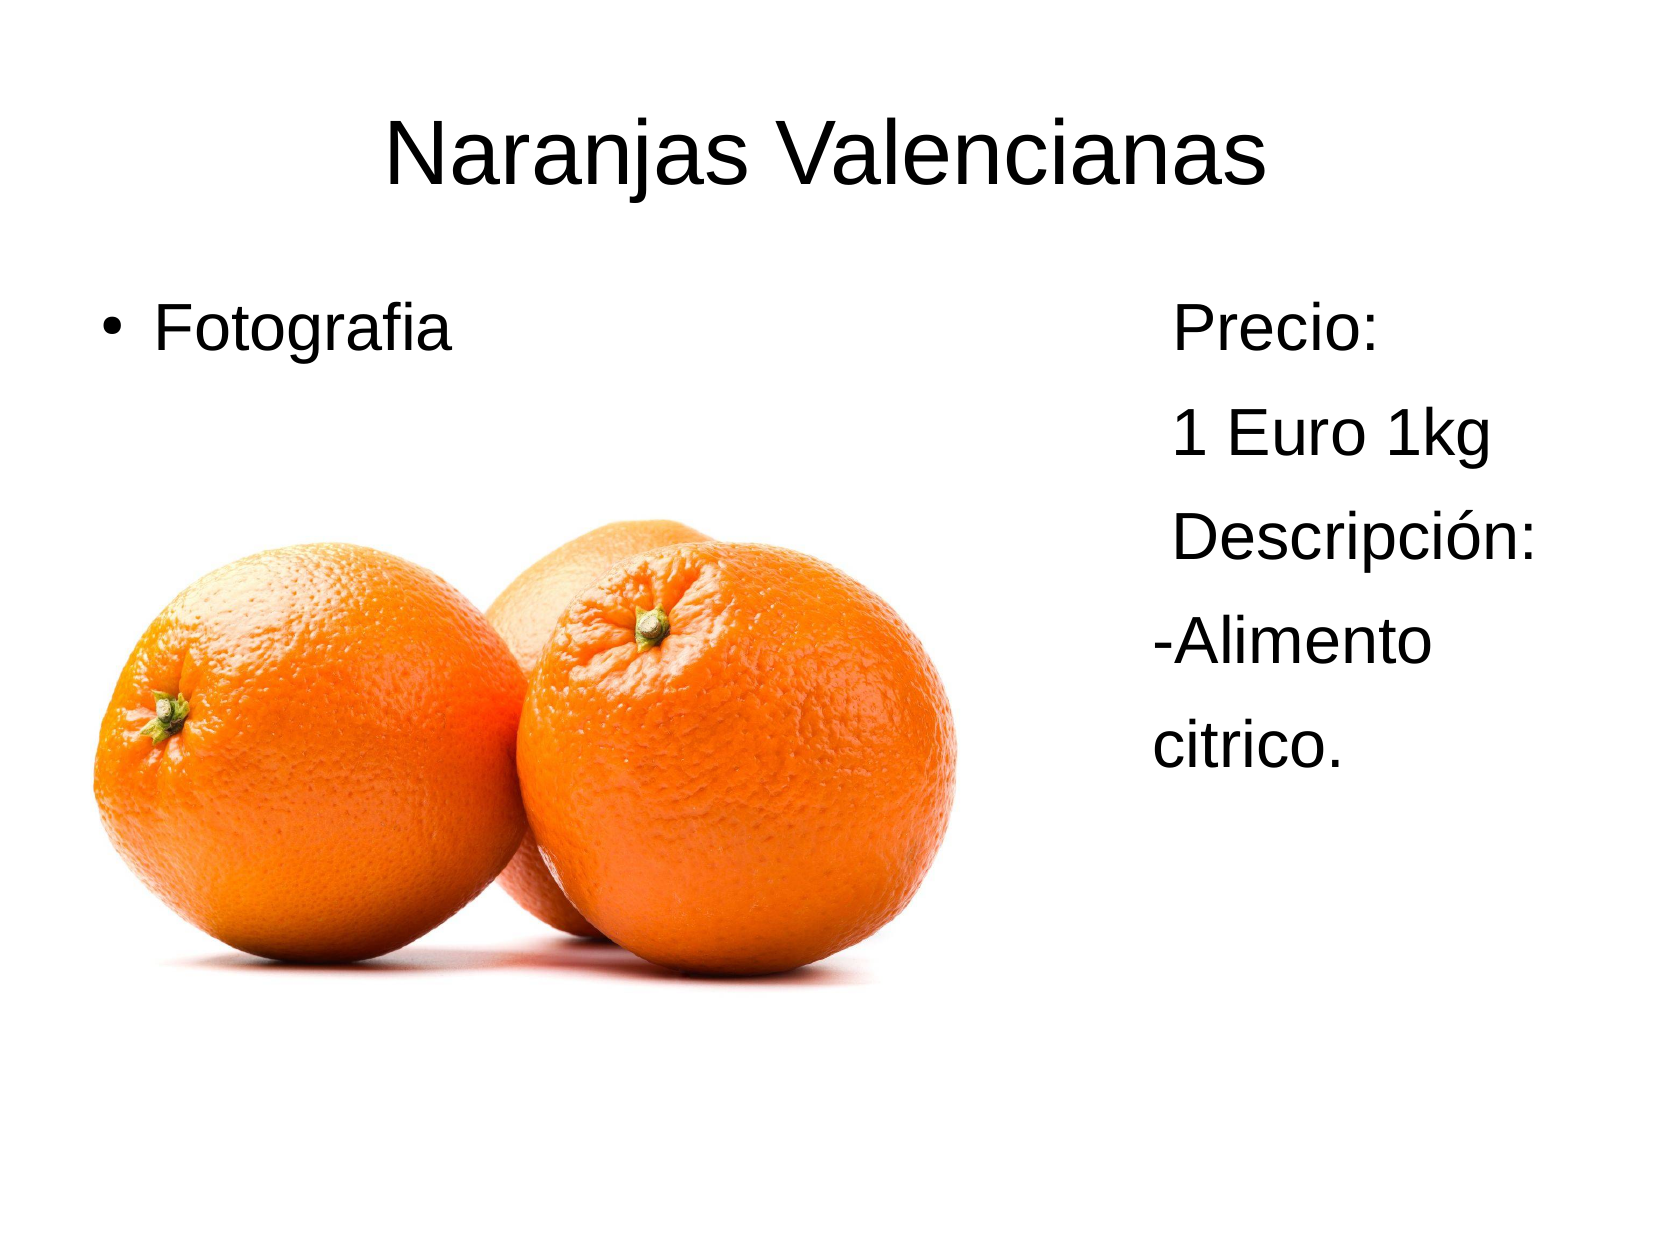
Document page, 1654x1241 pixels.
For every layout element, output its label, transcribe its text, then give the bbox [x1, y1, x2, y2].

list Fotografia Precio: 1 Euro 1kg Descripción: -Alimento citrico. [82, 290, 1571, 1010]
picture [47, 441, 1004, 1010]
title Naranjas Valencianas [82, 49, 1571, 257]
